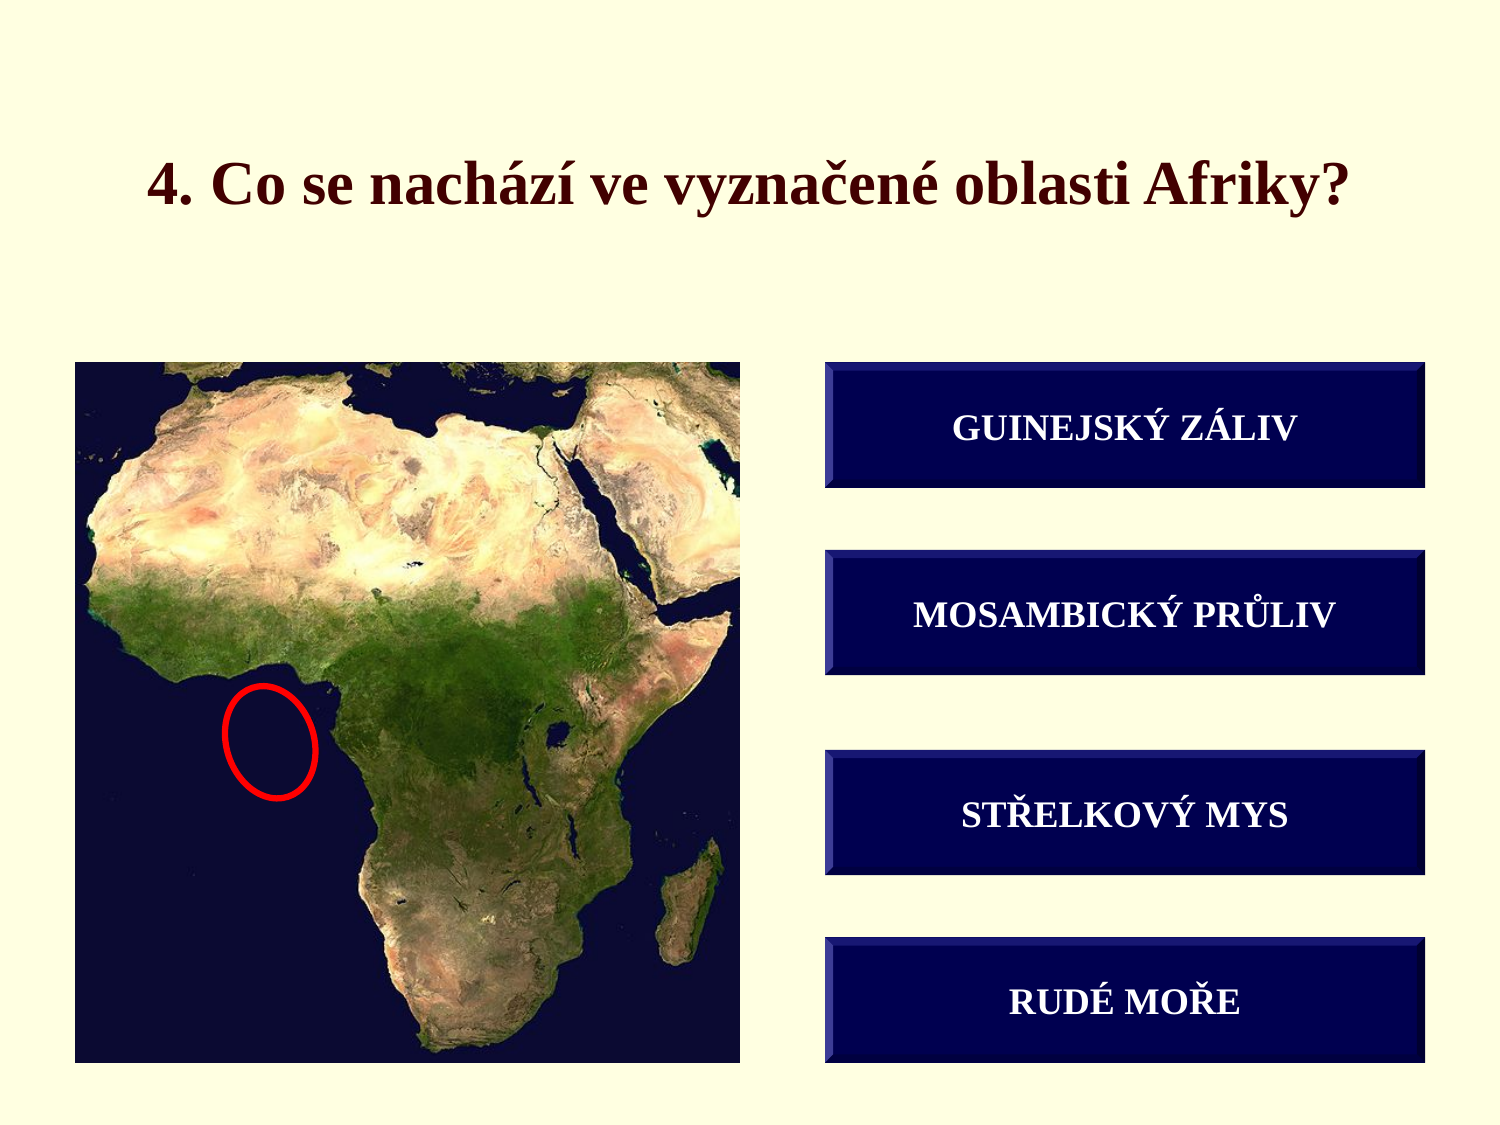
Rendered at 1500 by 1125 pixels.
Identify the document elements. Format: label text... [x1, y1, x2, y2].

text_box RUDÉ MOŘE [834, 946, 1416, 1054]
text_box [75, 362, 740, 1063]
text_box MOSAMBICKÝ PRŮLIV [834, 559, 1416, 666]
text_box C [826, 549, 1424, 559]
title 4. Co se nachází ve vyznačené oblasti Afriky? [0, 135, 1500, 225]
text_box GUINEJSKÝ ZÁLIV [834, 371, 1416, 479]
title ŠPATNĚ! [826, 937, 1424, 946]
text_box B [826, 362, 1424, 371]
text_box D [826, 749, 1424, 759]
text_box STŘELKOVÝ MYS [834, 759, 1416, 866]
